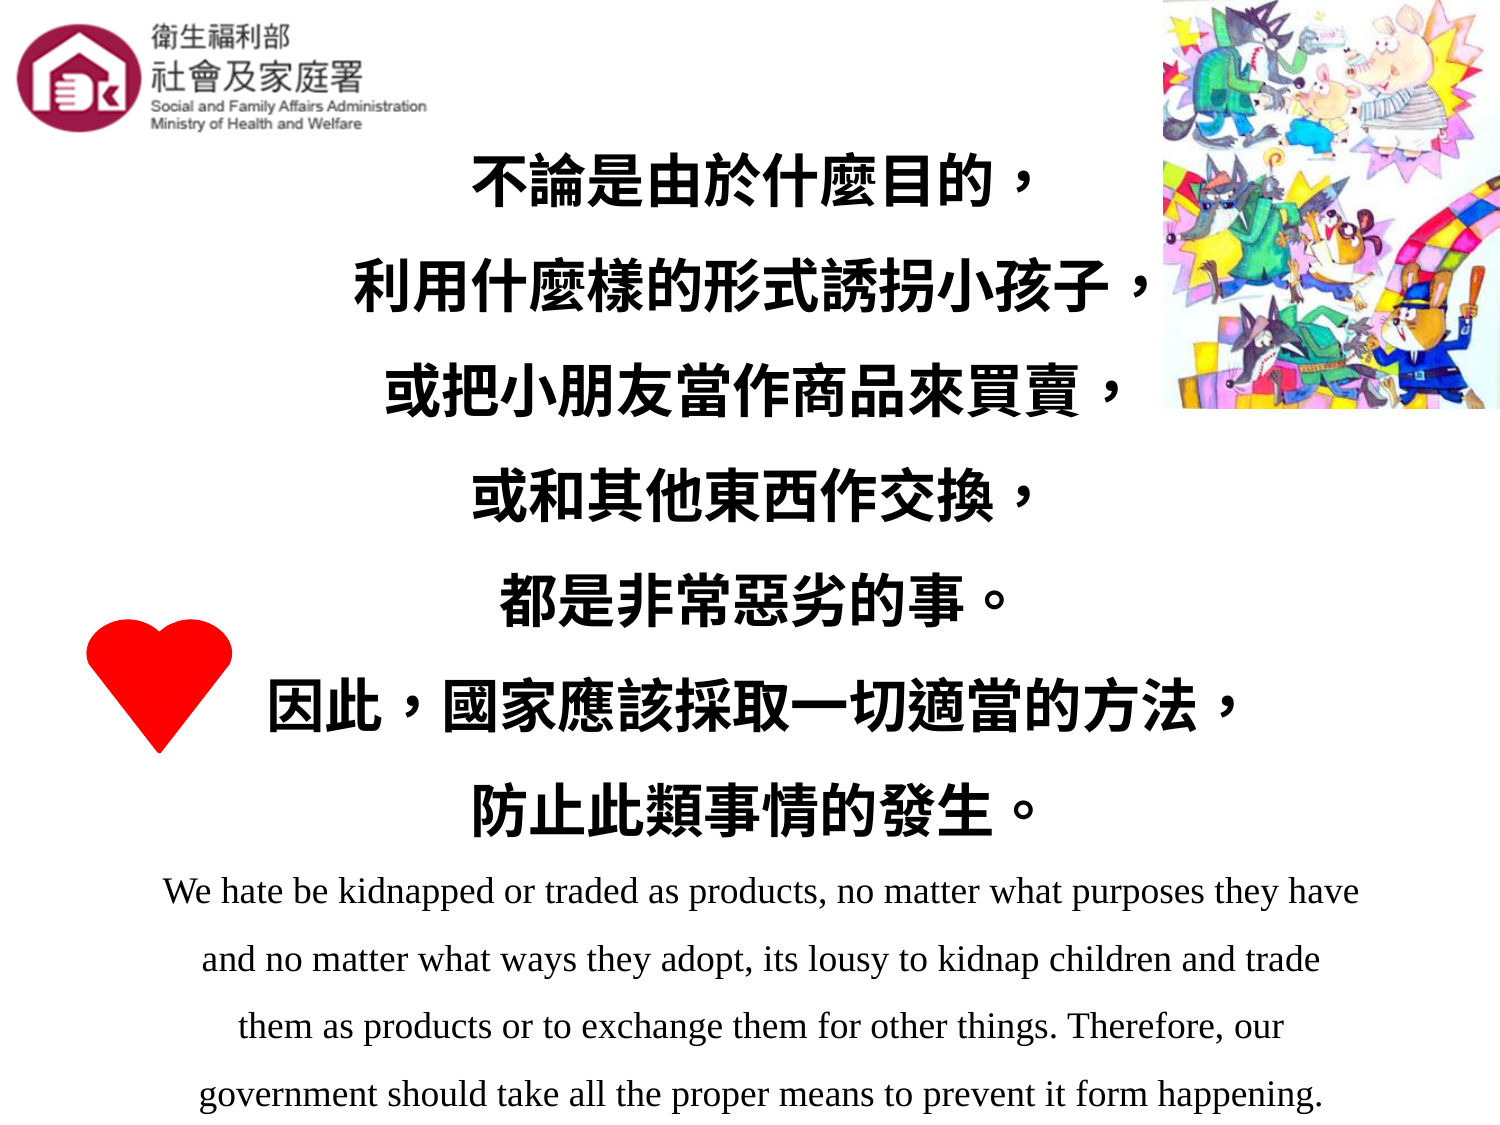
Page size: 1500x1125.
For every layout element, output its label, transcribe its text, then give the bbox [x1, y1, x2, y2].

picture [1163, 0, 1500, 409]
text_box 不論是由於什麼目的， 利用什麼樣的形式誘拐小孩子， 或把小朋友當作商品來買賣， 或和其他東西作交換， 都是非常惡劣的事。 因此，國家應該採取一切適當的方法， 防止此類事情的發生。 We hate be kidnapped or traded as products, no matter what purposes they have and no matter what ways they adopt, its lousy to kidnap children and trade them as products or to exchange them for other things. Therefore, our government should take all the proper means to prevent it form happening. [147, 101, 1376, 1125]
text_box [88, 621, 231, 752]
picture [0, 0, 432, 149]
